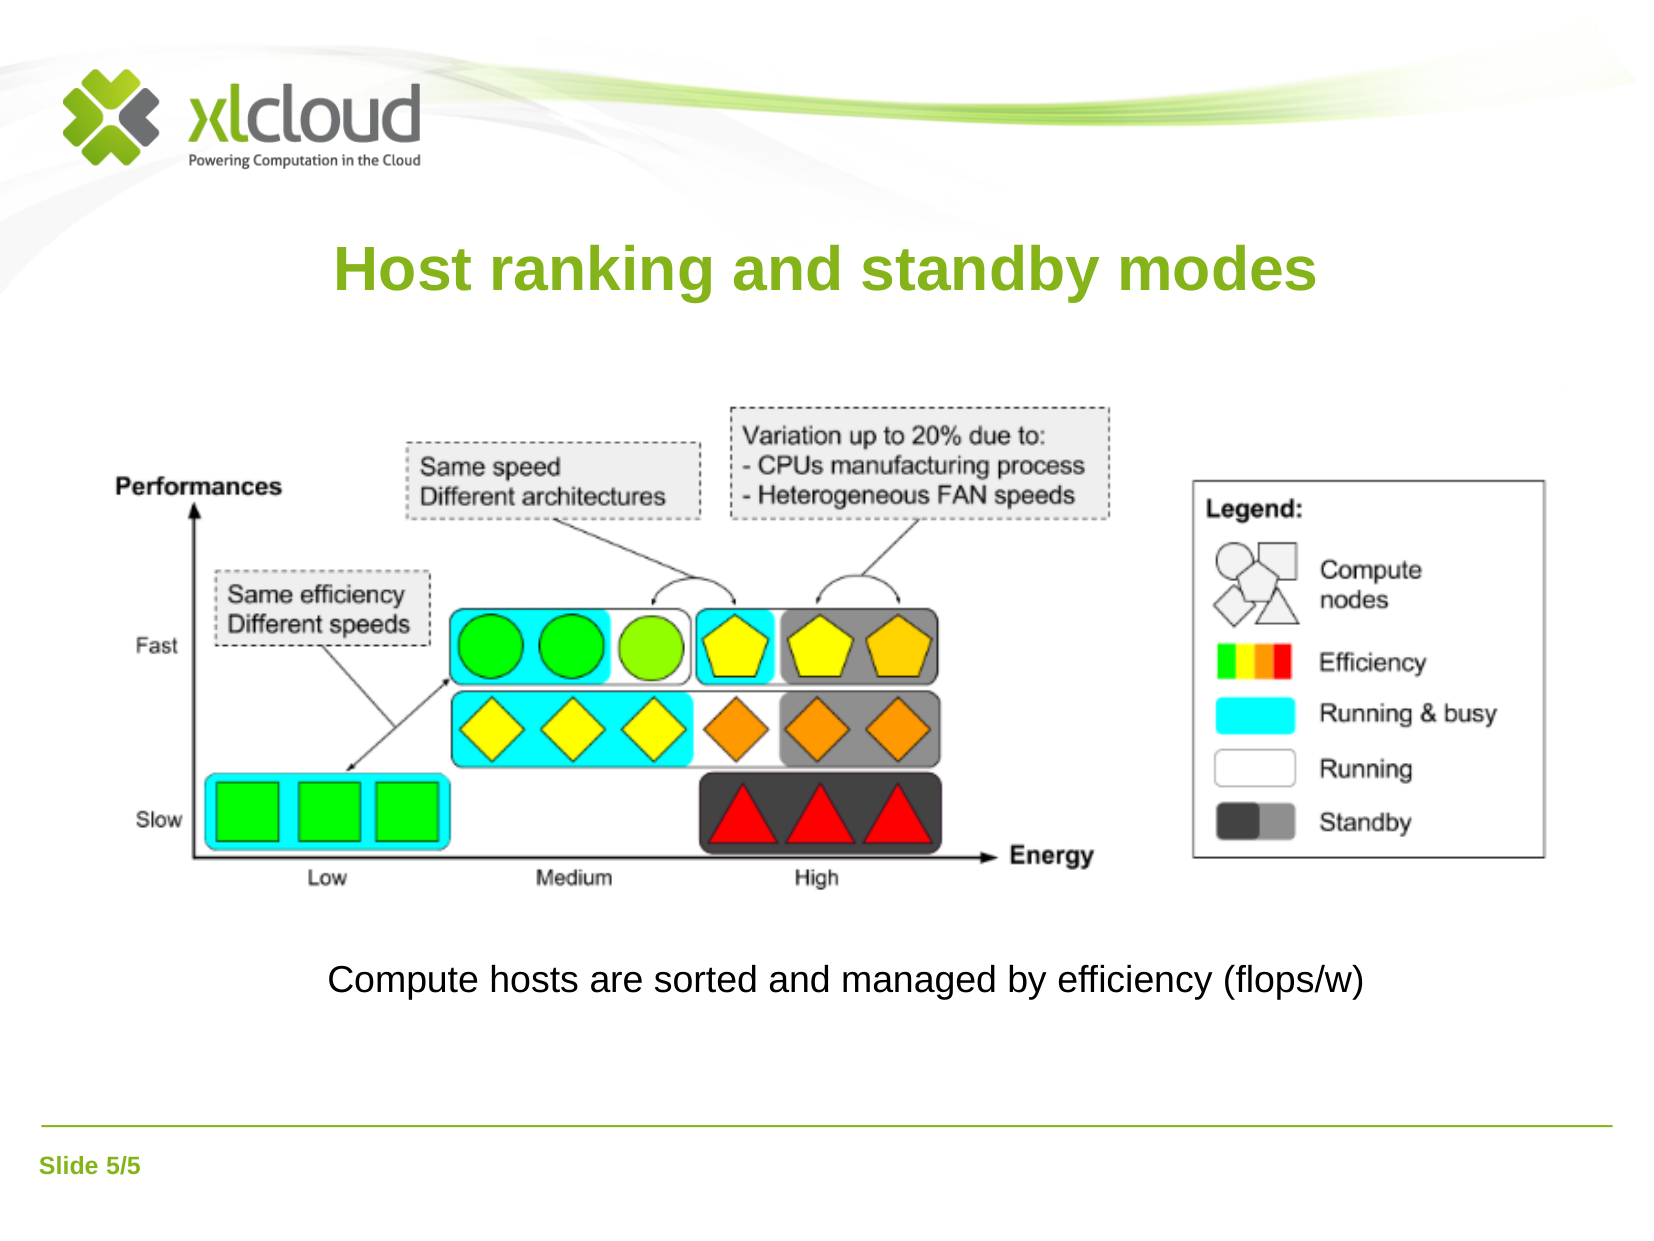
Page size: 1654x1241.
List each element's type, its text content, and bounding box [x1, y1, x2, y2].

text_box Compute hosts are sorted and managed by efficiency (flops/w) [11, 950, 1654, 1050]
picture [0, 0, 1654, 1241]
title Host ranking and standby modes [59, 223, 1595, 314]
